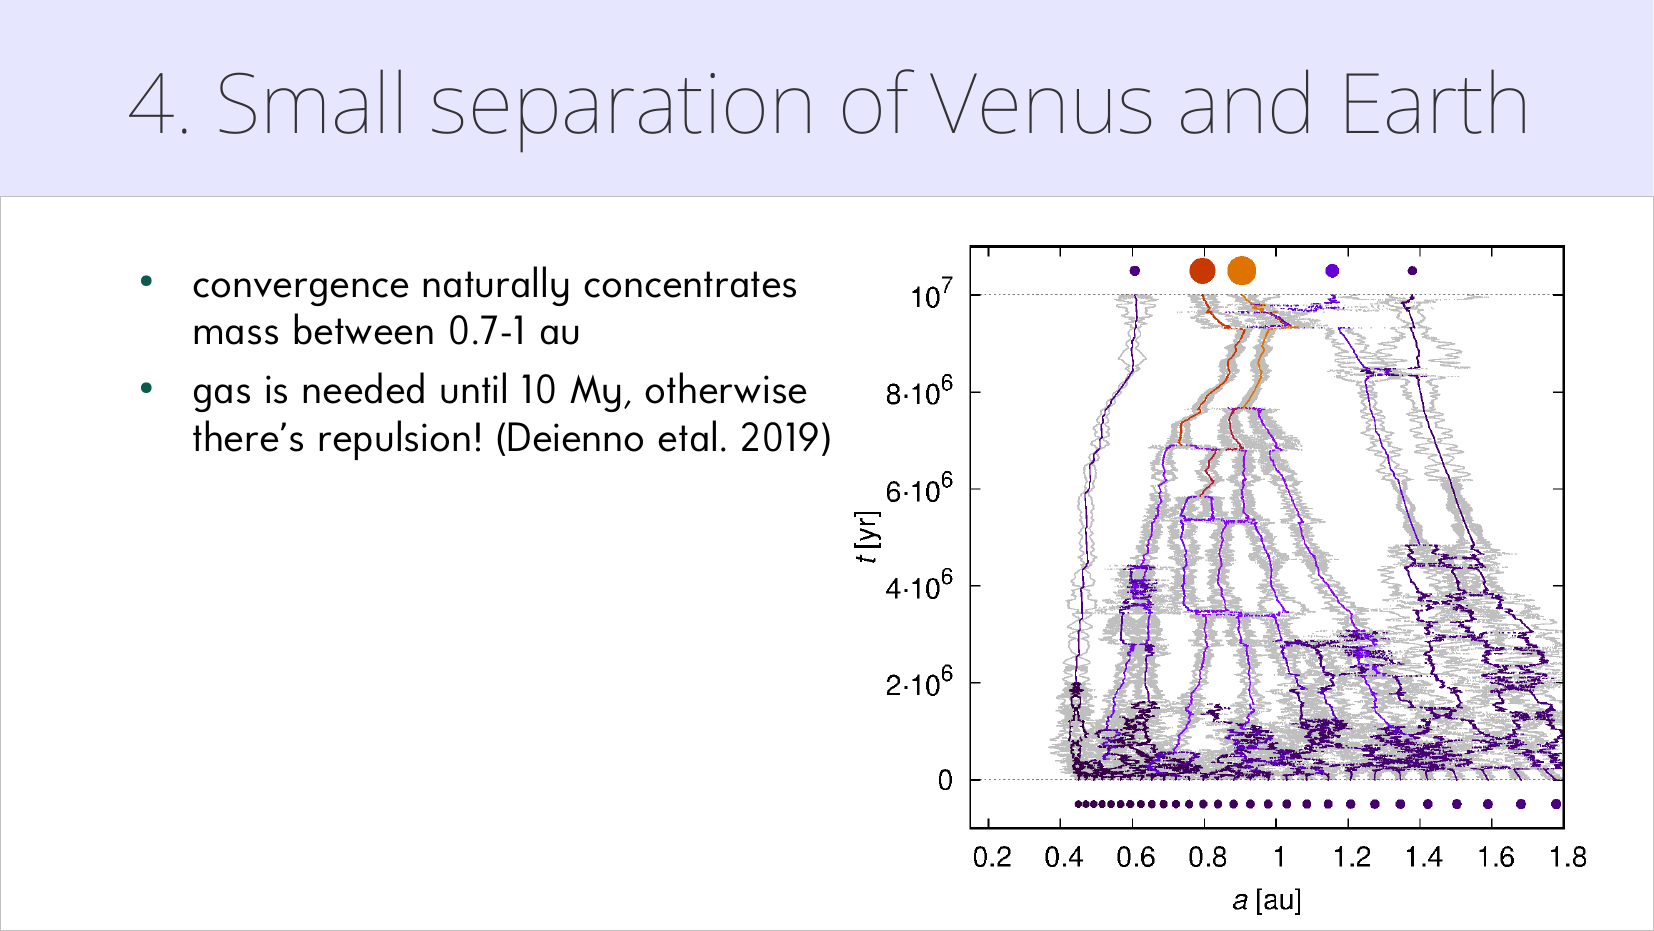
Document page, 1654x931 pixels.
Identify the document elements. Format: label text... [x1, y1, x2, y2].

list convergence naturally concentrates mass between 0.7-1 au gas is needed until 10 My, otherwise there’s repulsion! (Deienno etal. 2019) [121, 258, 841, 798]
title 4. Small separation of Venus and Earth [124, 23, 1537, 179]
picture [854, 245, 1586, 916]
